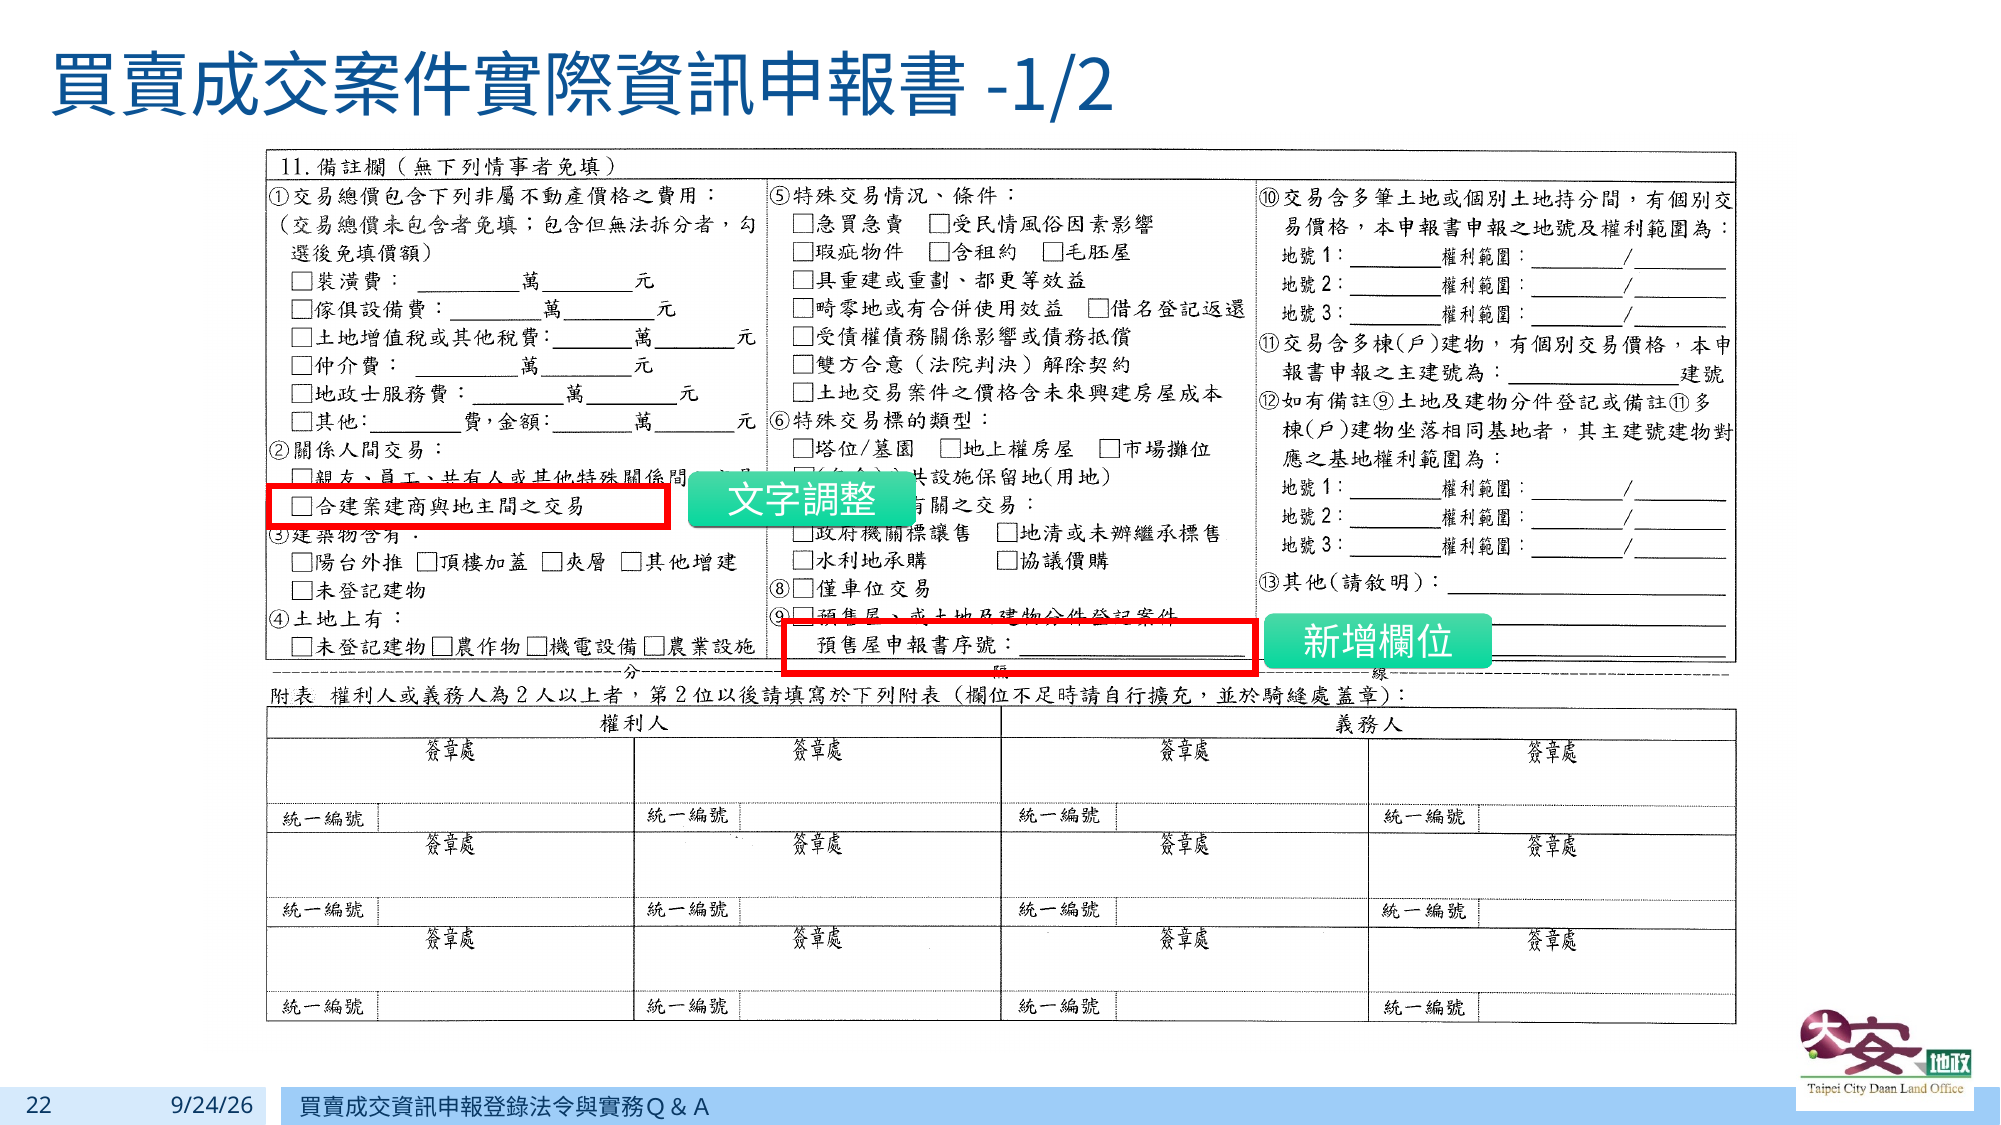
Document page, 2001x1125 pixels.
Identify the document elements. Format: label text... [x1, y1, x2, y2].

text_box 文字調整 [688, 471, 917, 527]
text_box 新增欄位 [1264, 613, 1493, 669]
title 買賣成交案件實際資訊申報書-1/2 [33, 16, 1571, 133]
footer 買賣成交資訊申報登錄法令與實務Ｑ＆Ａ [284, 1087, 1785, 1125]
slide_number <編號> [0, 1087, 68, 1125]
picture [203, 132, 1974, 1111]
slide_number 10/21/21 [74, 1087, 269, 1125]
